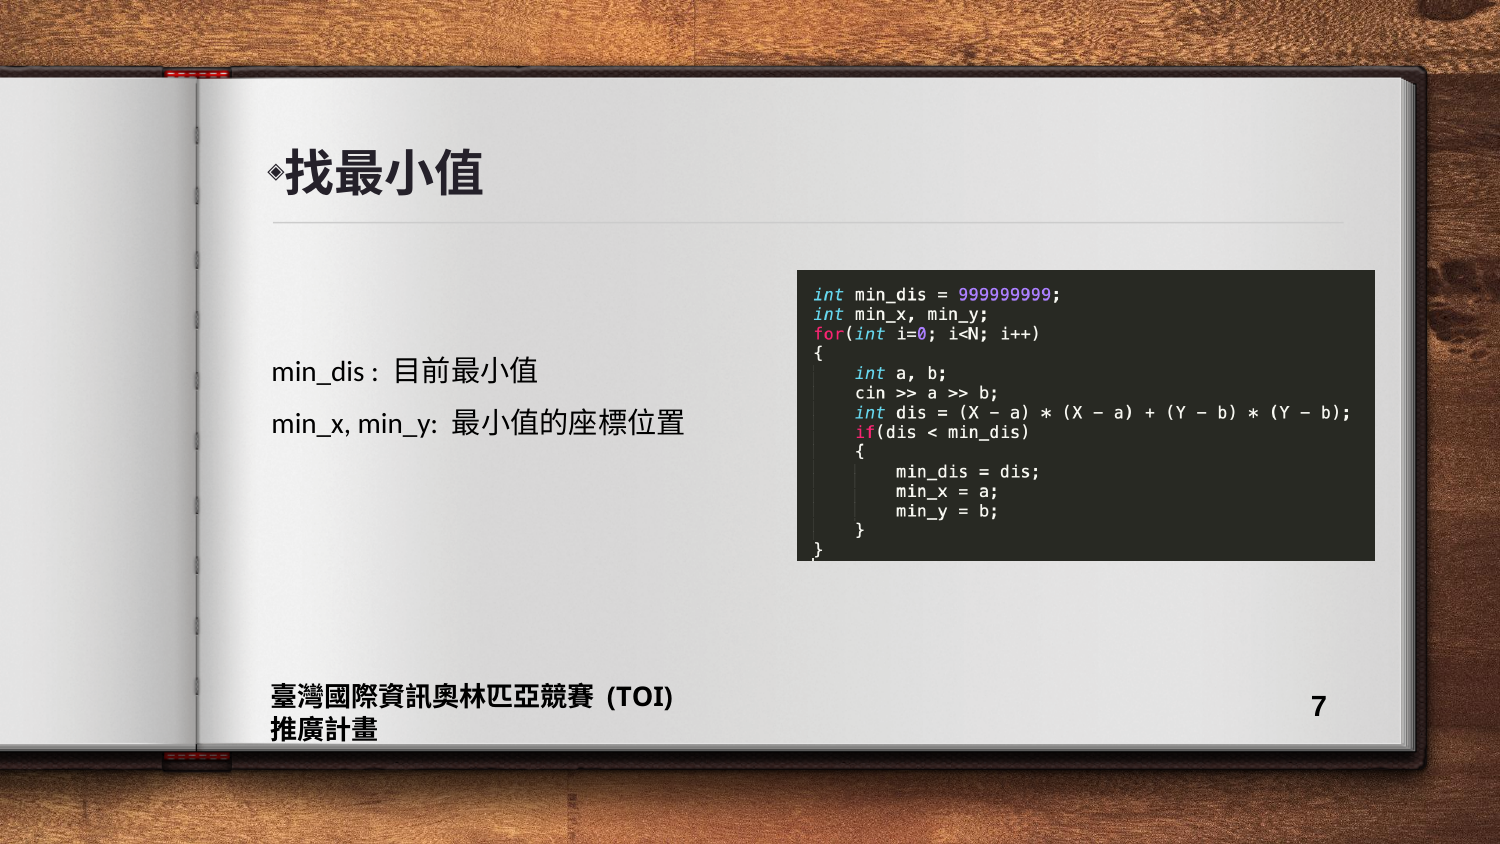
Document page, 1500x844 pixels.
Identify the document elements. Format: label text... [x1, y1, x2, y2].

picture [797, 270, 1375, 561]
text_box [1295, 672, 1386, 737]
text_box min_dis : 目前最小值 min_x, min_y: 最小值的座標位置 [256, 327, 1296, 700]
text_box 找最小值 [252, 126, 746, 216]
